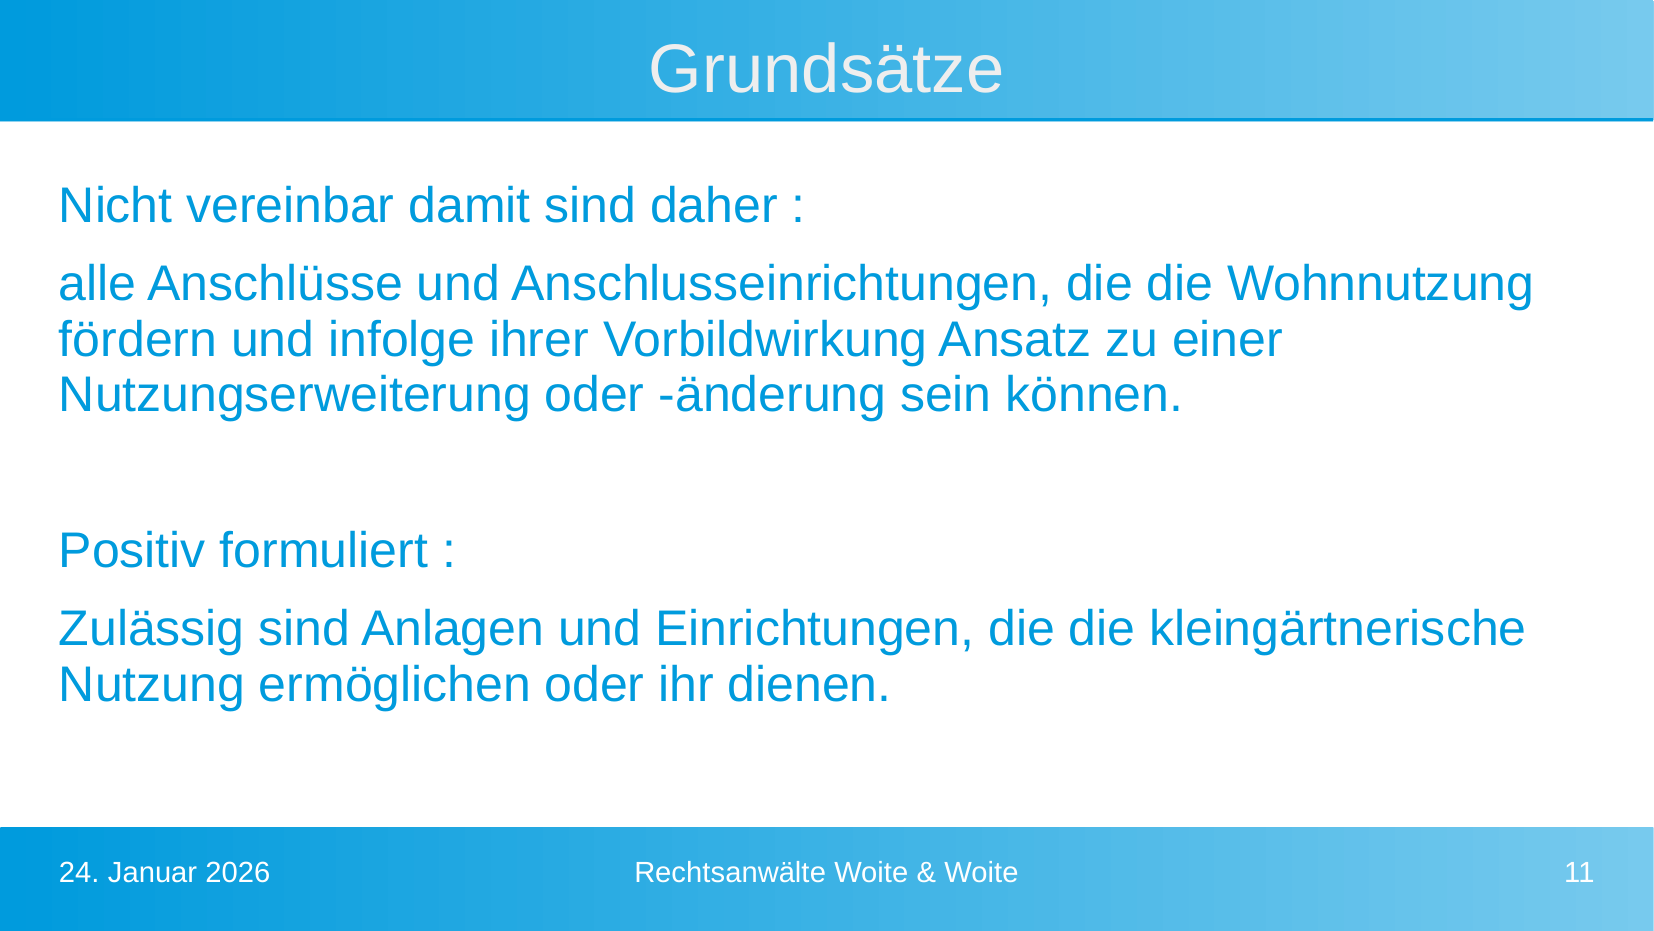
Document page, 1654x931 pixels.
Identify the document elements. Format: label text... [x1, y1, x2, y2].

list Nicht vereinbar damit sind daher : alle Anschlüsse und Anschlusseinrichtungen, die die Wohnnutzung fördern und infolge ihrer Vorbildwirkung Ansatz zu einer Nutzungserweiterung oder -änderung sein können. Positiv formuliert : Zulässig sind Anlagen und Einrichtungen, die die kleingärtnerische Nutzung ermöglichen oder ihr dienen. [59, 177, 1595, 768]
title Grundsätze [59, 29, 1595, 108]
